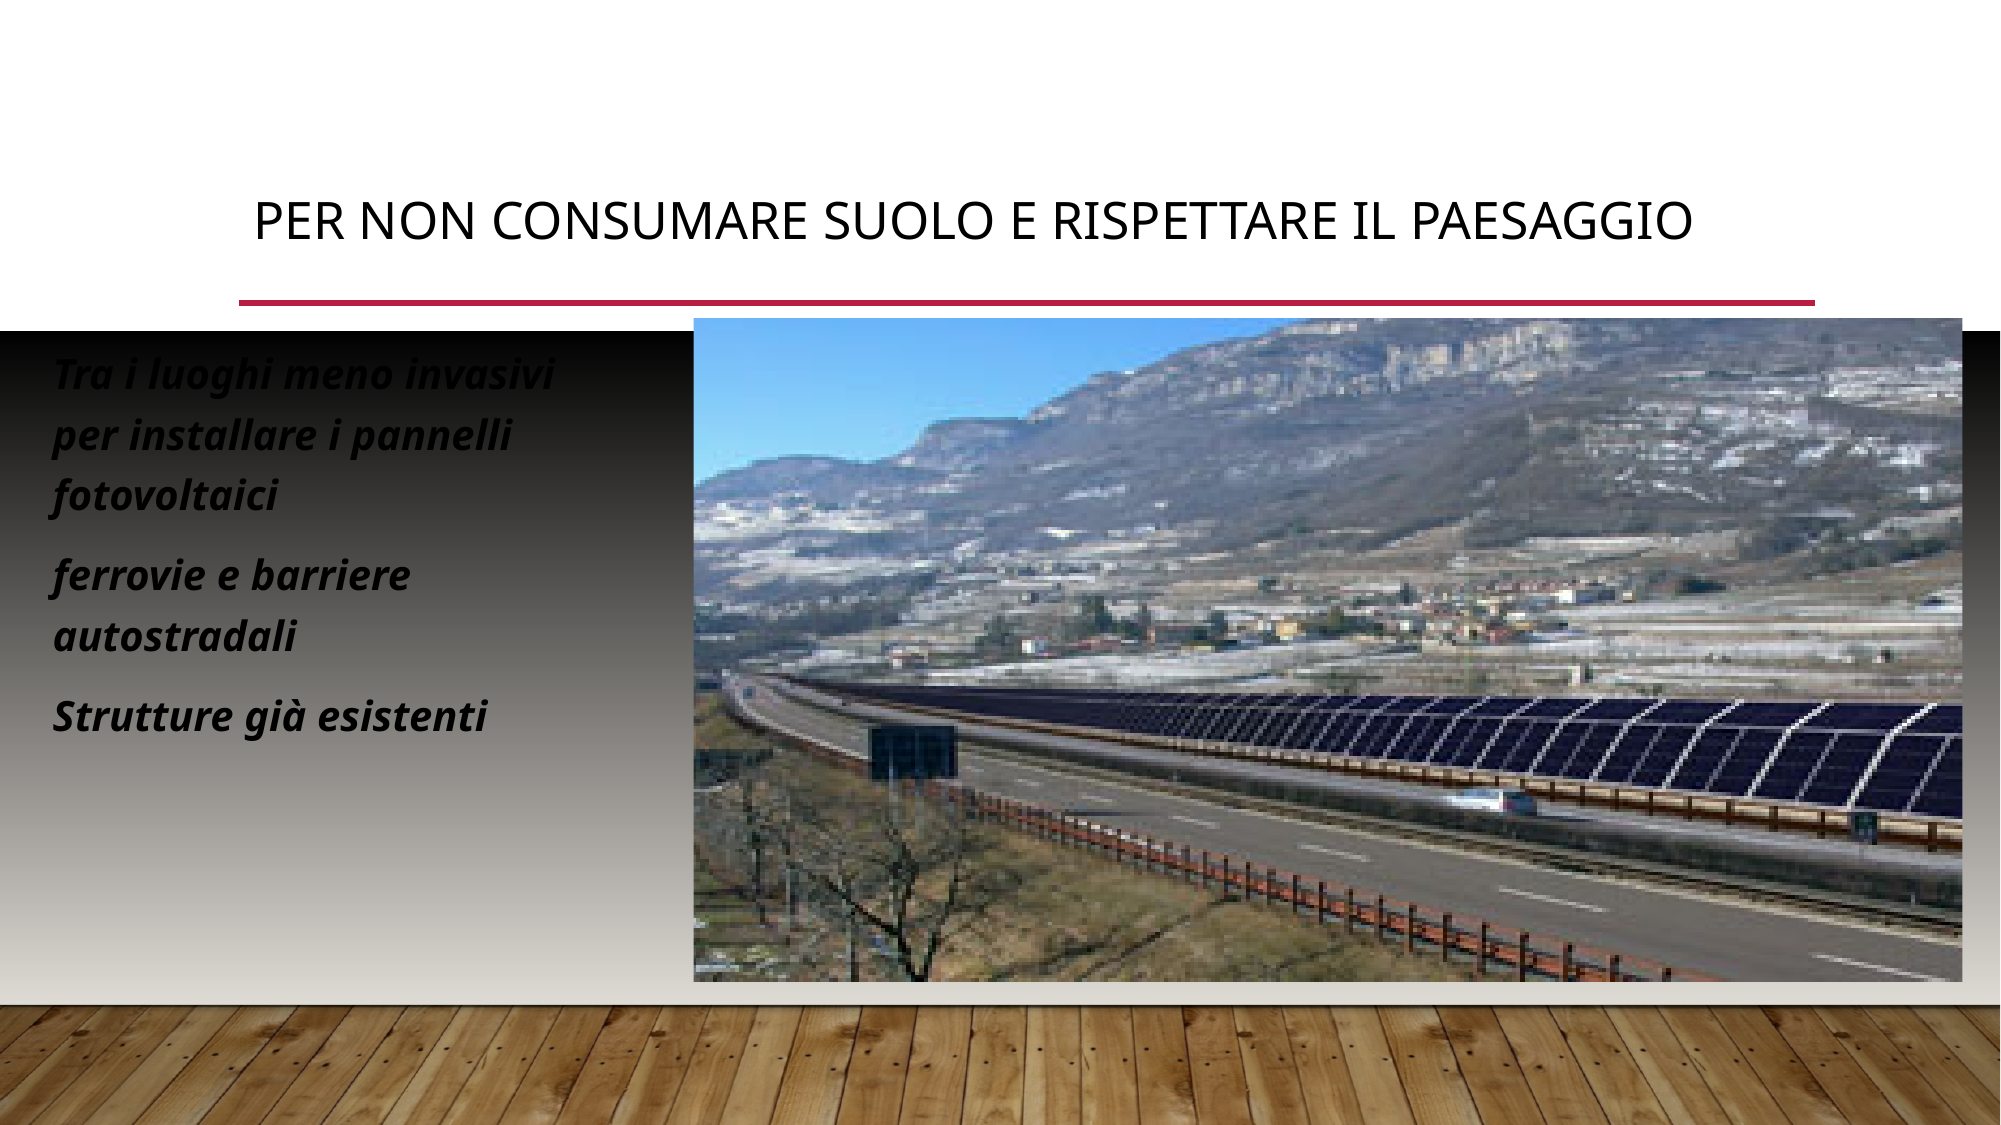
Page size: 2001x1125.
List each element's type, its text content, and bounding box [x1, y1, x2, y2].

title Per non consumare suolo e rispettare il paesaggio [238, 131, 1814, 305]
list Tra i luoghi meno invasivi per installare i pannelli fotovoltaici ferrovie e barriere autostradali Strutture già esistenti [37, 330, 646, 897]
picture [693, 318, 1963, 982]
